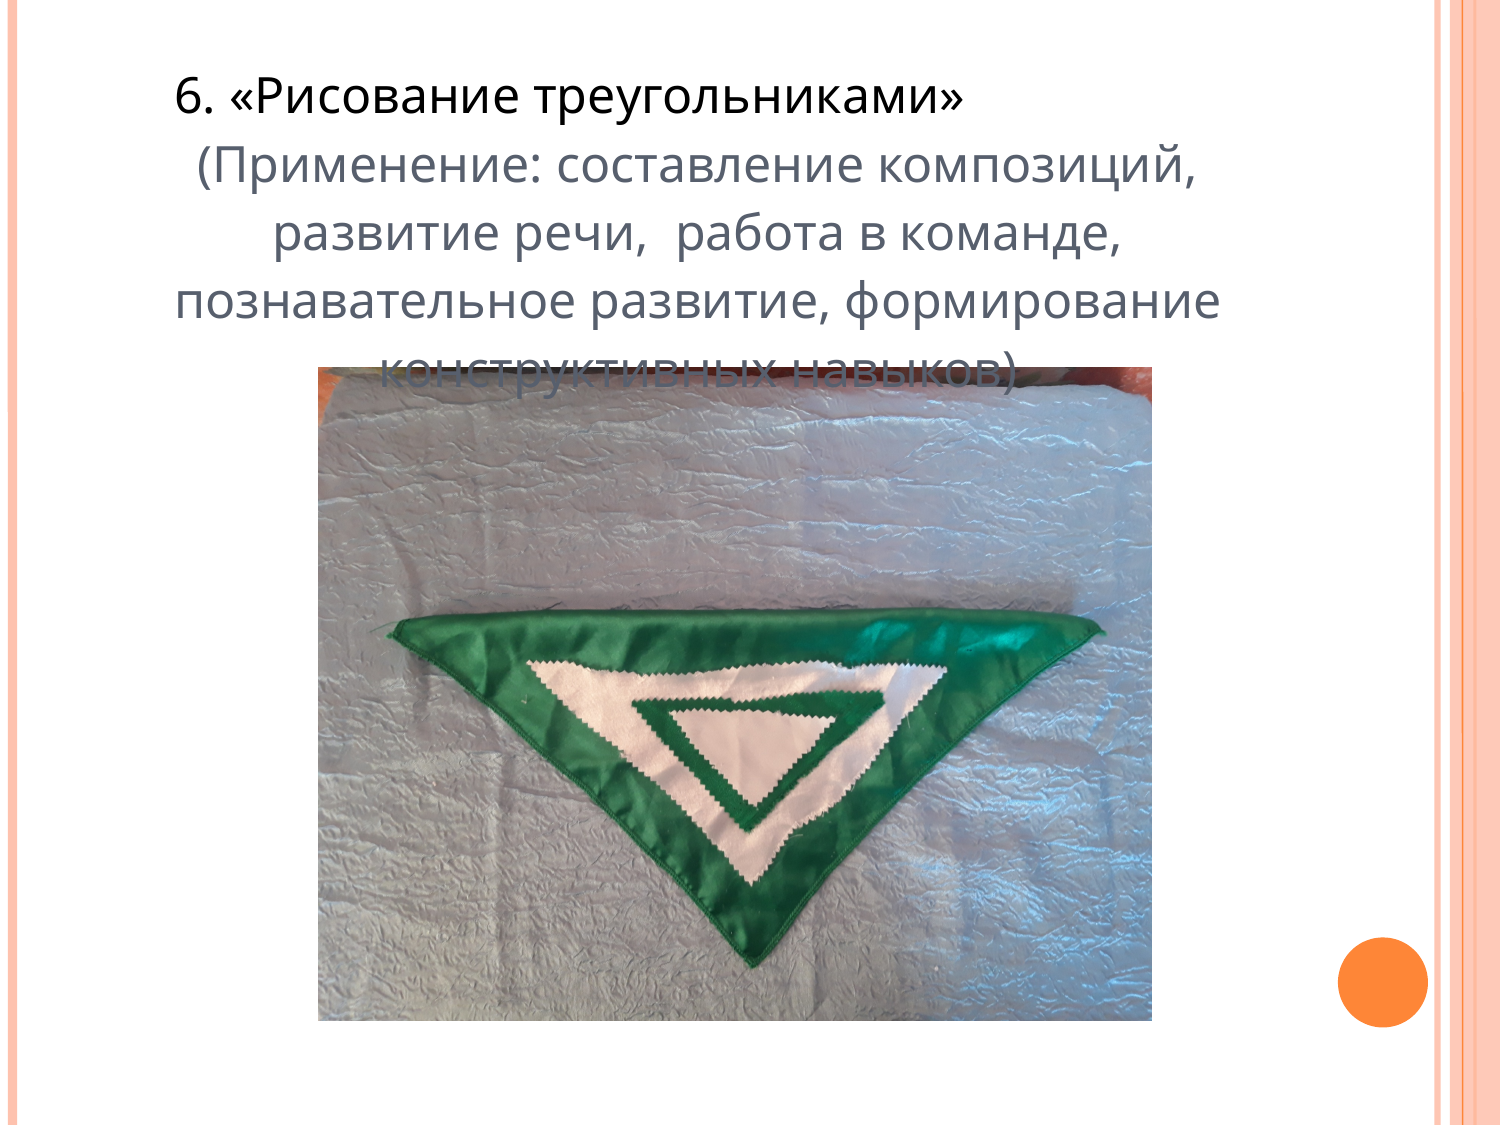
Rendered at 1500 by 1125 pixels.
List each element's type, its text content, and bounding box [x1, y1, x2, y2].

text_box 6. «Рисование треугольниками» (Применение: составление композиций, развитие речи, работа в команде, познавательное развитие, формирование конструктивных навыков) [159, 53, 1412, 478]
picture [318, 478, 1152, 1021]
